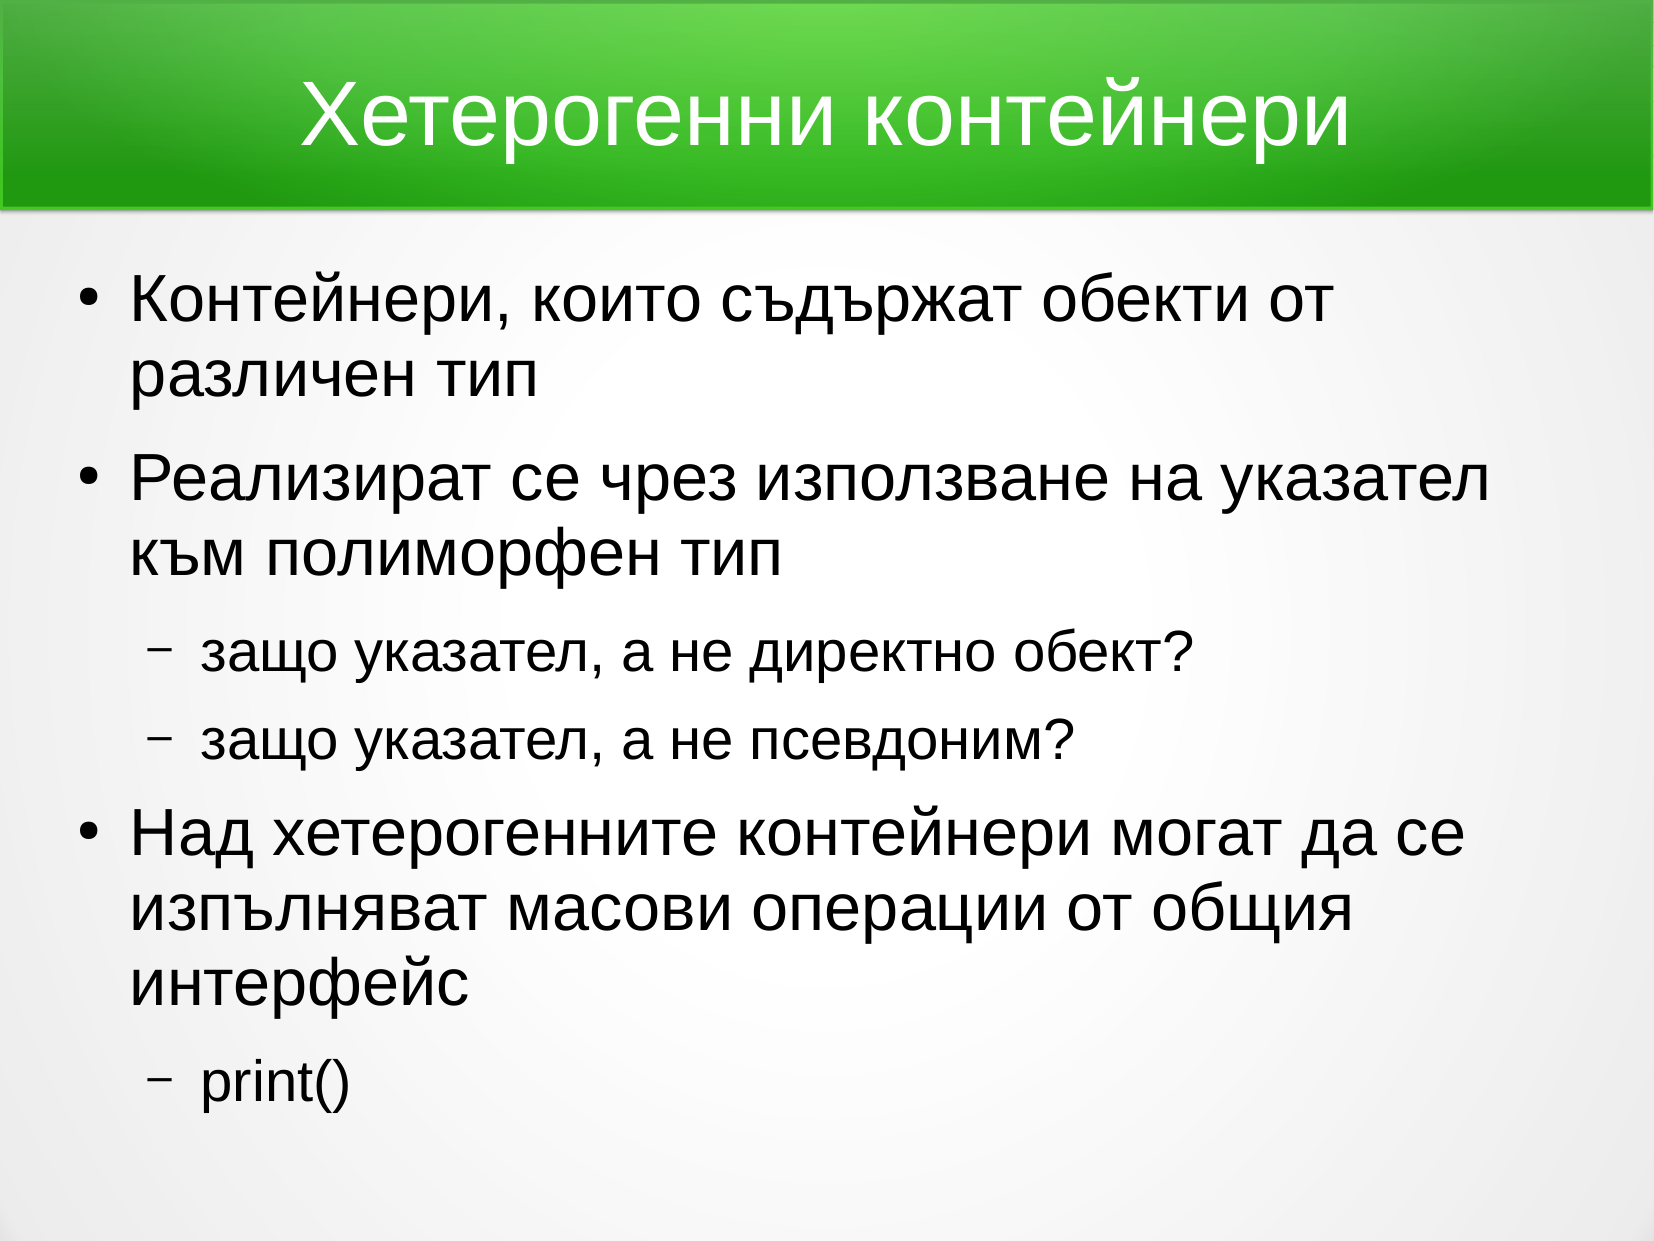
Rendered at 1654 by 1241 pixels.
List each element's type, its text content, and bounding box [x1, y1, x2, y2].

title Хетерогенни контейнери [82, 49, 1571, 179]
list Контейнери, които съдържат обекти от различен тип Реализират се чрез използване на указател към полиморфен тип защо указател, а не директно обект? защо указател, а не псевдоним? Над хетерогенните контейнери могат да се изпълняват масови операции от общия интерфейс print() [59, 261, 1595, 1182]
